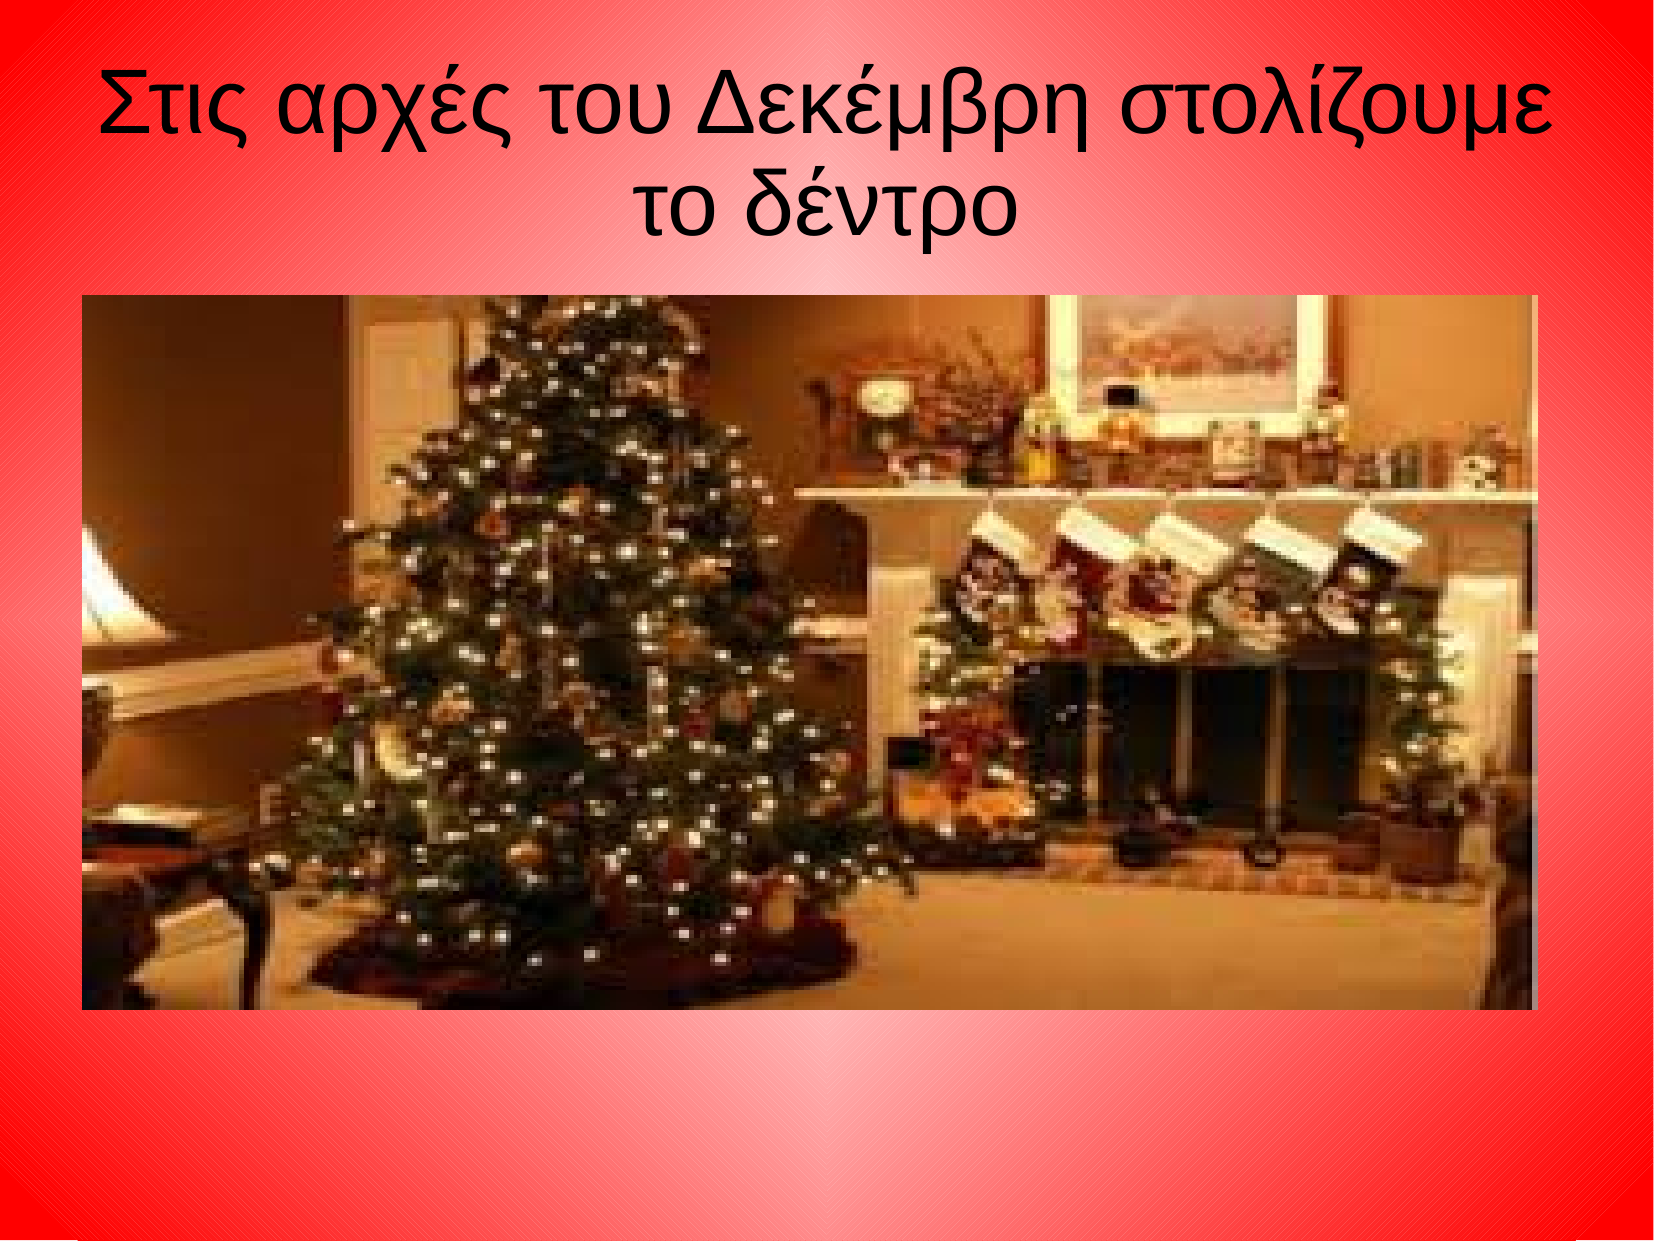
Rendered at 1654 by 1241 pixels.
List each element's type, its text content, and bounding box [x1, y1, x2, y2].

title Στις αρχές του Δεκέμβρη στολίζουμε το δέντρο [82, 49, 1571, 257]
picture [82, 295, 1538, 1010]
